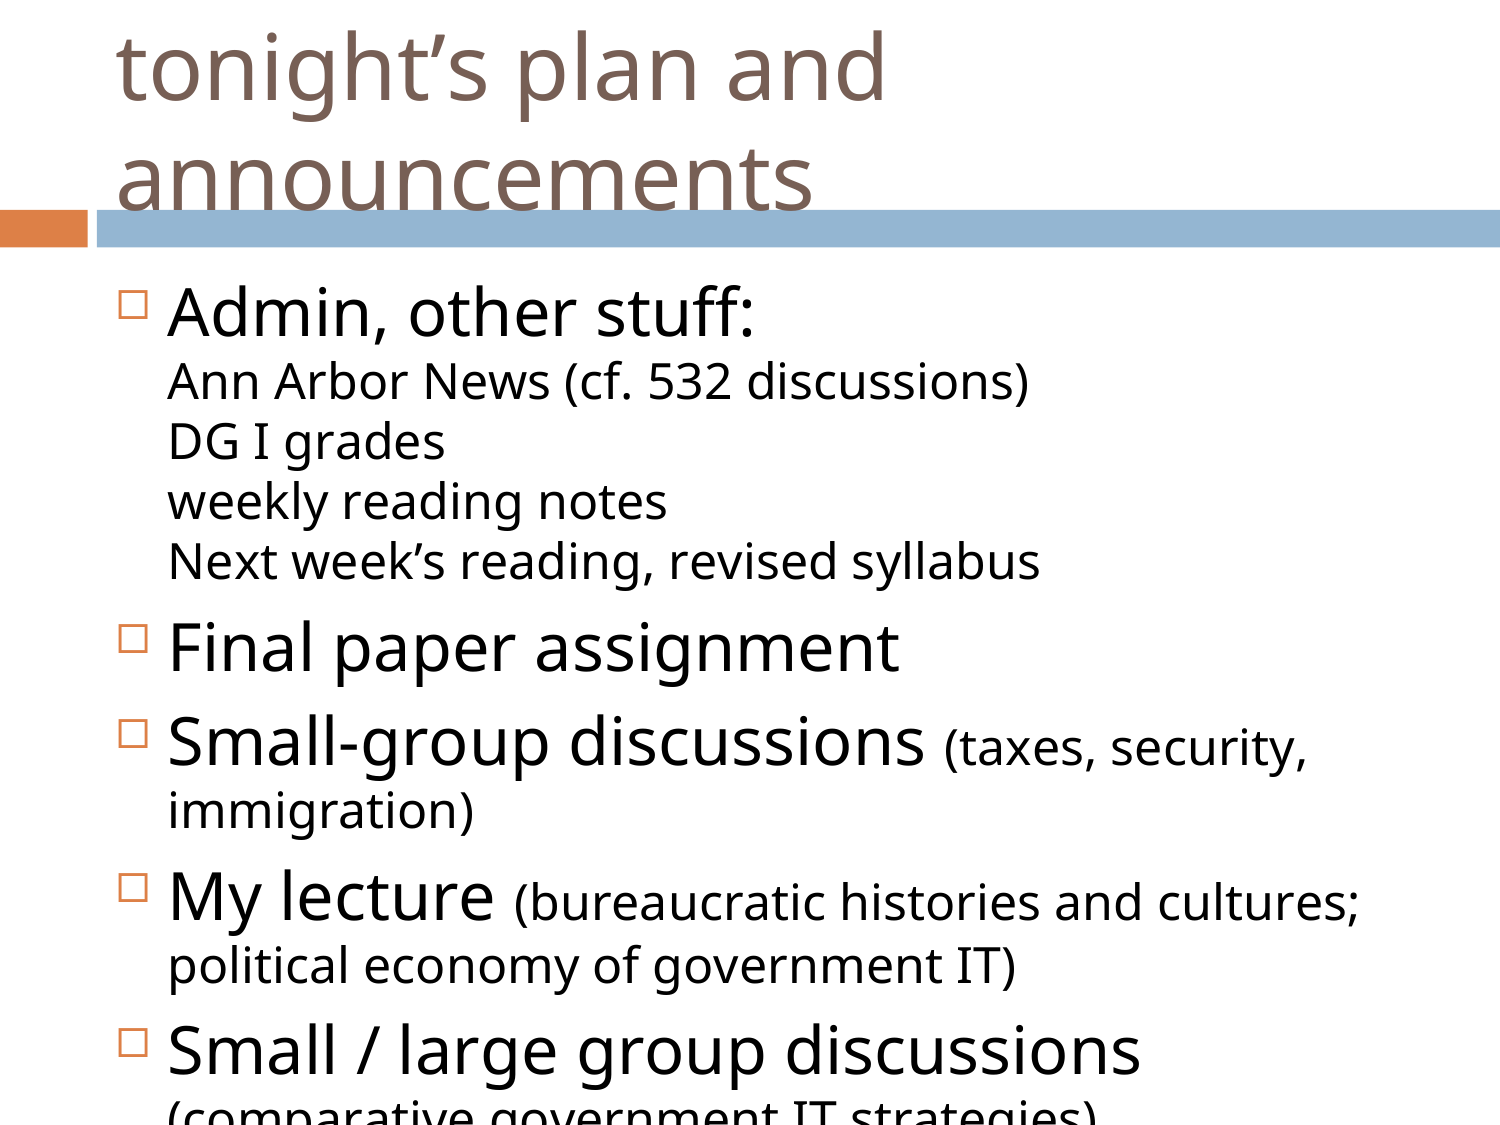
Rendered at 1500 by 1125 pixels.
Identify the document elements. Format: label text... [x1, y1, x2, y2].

list Admin, other stuff: Ann Arbor News (cf. 532 discussions) DG I grades weekly reading notes Next week’s reading, revised syllabus Final paper assignment Small-group discussions (taxes, security, immigration) My lecture (bureaucratic histories and cultures; political economy of government IT) Small / large group discussions (comparative government IT strategies) [100, 262, 1438, 1125]
title tonight’s plan and announcements [100, 37, 1438, 201]
